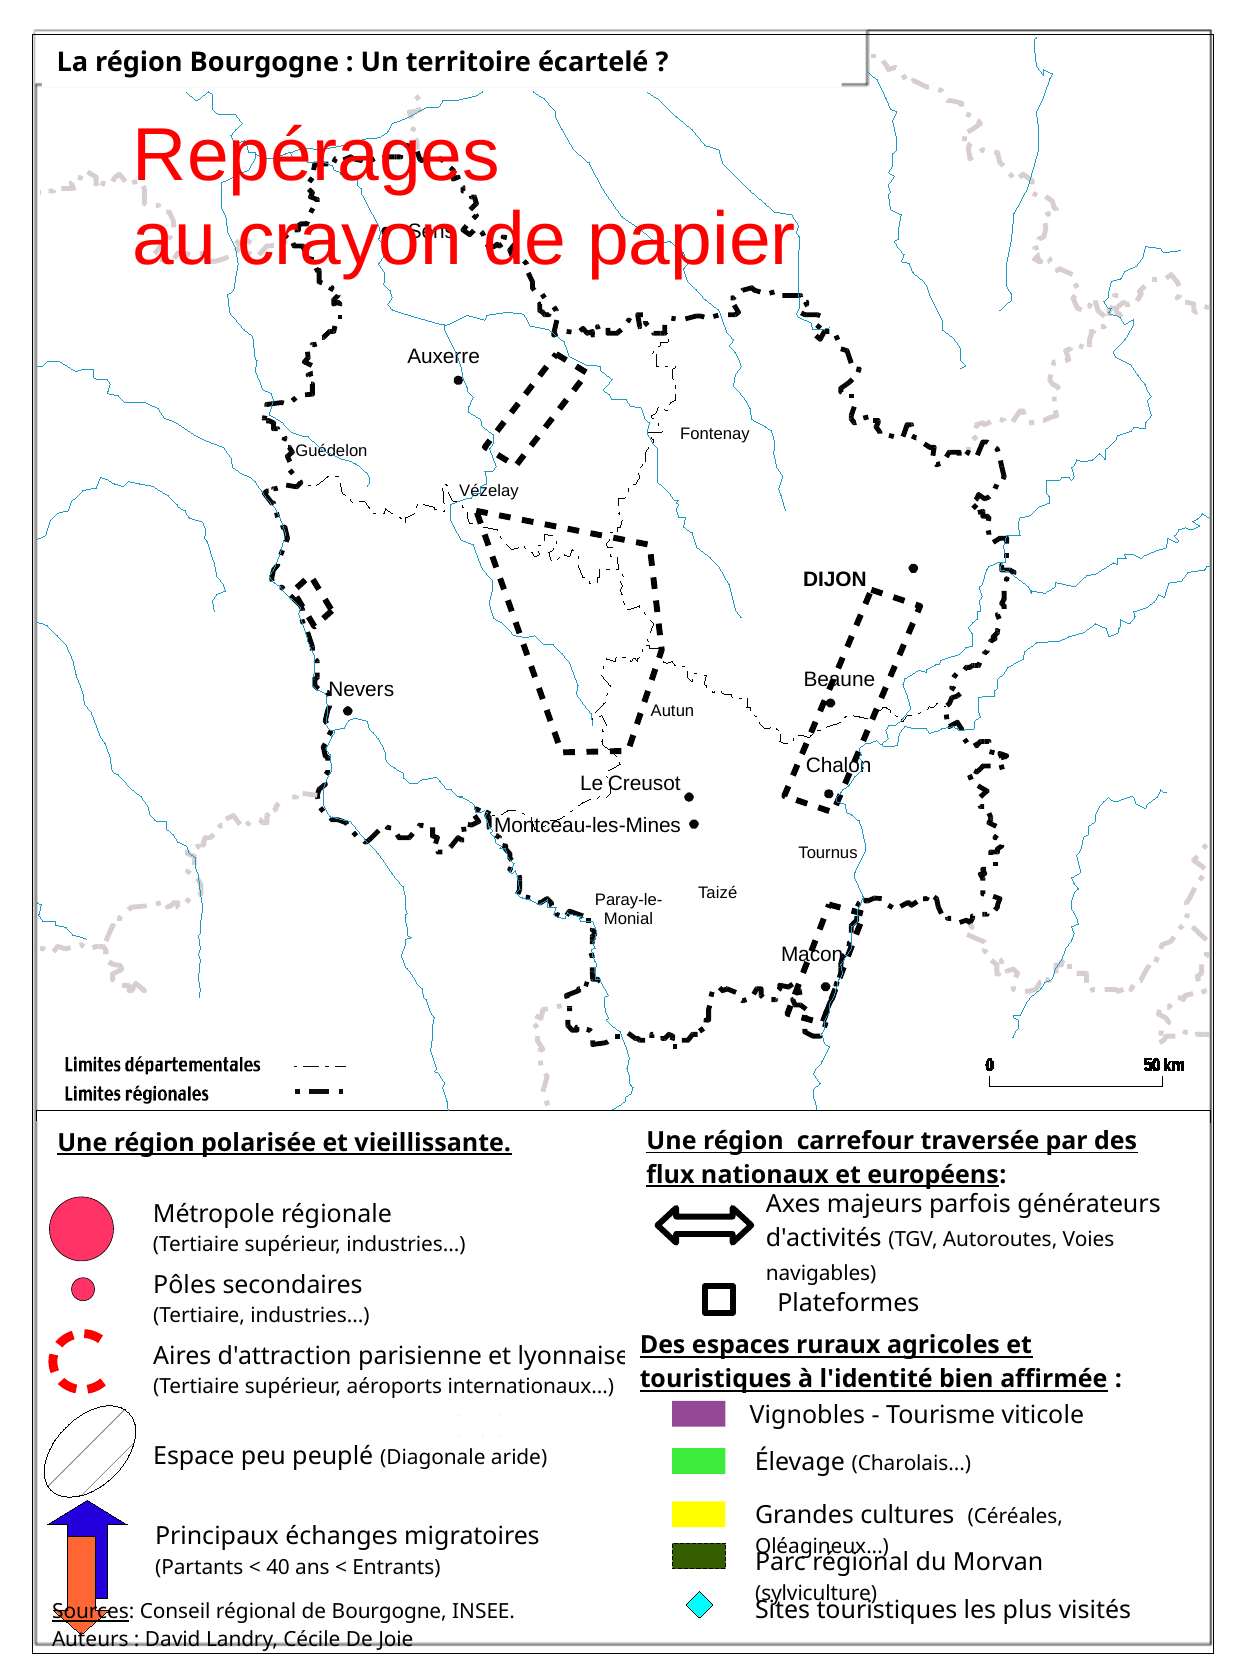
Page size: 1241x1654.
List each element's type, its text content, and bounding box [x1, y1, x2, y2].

text_box Macon [766, 934, 863, 1040]
text_box Le Creusot [565, 764, 697, 806]
text_box Nevers [313, 670, 411, 813]
text_box Vézelay [444, 474, 549, 574]
text_box Plateformes multimodales [762, 1277, 1090, 1319]
text_box Autun [635, 693, 740, 739]
text_box Une région carrefour traversée par des flux nationaux et européens: [631, 1115, 1208, 1191]
text_box Chalon [829, 808, 888, 813]
text_box Vignobles - Tourisme viticole [734, 1389, 1196, 1442]
text_box Une région polarisée et vieillissante. [42, 1117, 631, 1172]
text_box Taizé [683, 875, 783, 921]
text_box Espace peu peuplé (Diagonale aride) [138, 1430, 595, 1497]
text_box Repérages au crayon de papier [118, 105, 1092, 288]
text_box Fontenay [665, 416, 770, 462]
text_box Aires d'attraction parisienne et lyonnaise (Tertiaire supérieur, aéroports internationaux...) [138, 1329, 657, 1416]
text_box Beaune [789, 660, 891, 808]
text_box Pôles secondaires (Tertiaire, industries...) [138, 1259, 744, 1329]
text_box Guédelon [280, 433, 385, 479]
text_box Auxerre [392, 337, 506, 440]
text_box La région Bourgogne : Un territoire écartelé ? [41, 35, 842, 84]
text_box Sites touristiques les plus visités [740, 1583, 1201, 1637]
text_box [33, 29, 1214, 1648]
text_box Principaux échanges migratoires (Partants < 40 ans < Entrants) [140, 1510, 670, 1597]
text_box Sources: Conseil régional de Bourgogne, INSEE. Auteurs : David Landry, Cécile De Joie [37, 1588, 567, 1654]
text_box Paray-le-Monial [576, 909, 681, 936]
text_box Élevage (Charolais...) [740, 1436, 1206, 1489]
text_box Montceau-les-Mines [479, 806, 699, 909]
text_box Métropole régionale (Tertiaire supérieur, industries...) [138, 1188, 510, 1259]
text_box Grandes cultures (Céréales, Oléagineux...) [740, 1489, 1206, 1542]
text_box Parc régional du Morvan (sylviculture) [740, 1536, 1178, 1583]
text_box Chalon [791, 808, 822, 813]
text_box Tournus [783, 835, 888, 935]
text_box Axes majeurs parfois générateurs d'activités (TGV, Autoroutes, Voies navigables) [751, 1178, 1193, 1284]
text_box DIJON [788, 560, 885, 606]
text_box Des espaces ruraux agricoles et touristiques à l'identité bien affirmée : [625, 1319, 1172, 1395]
